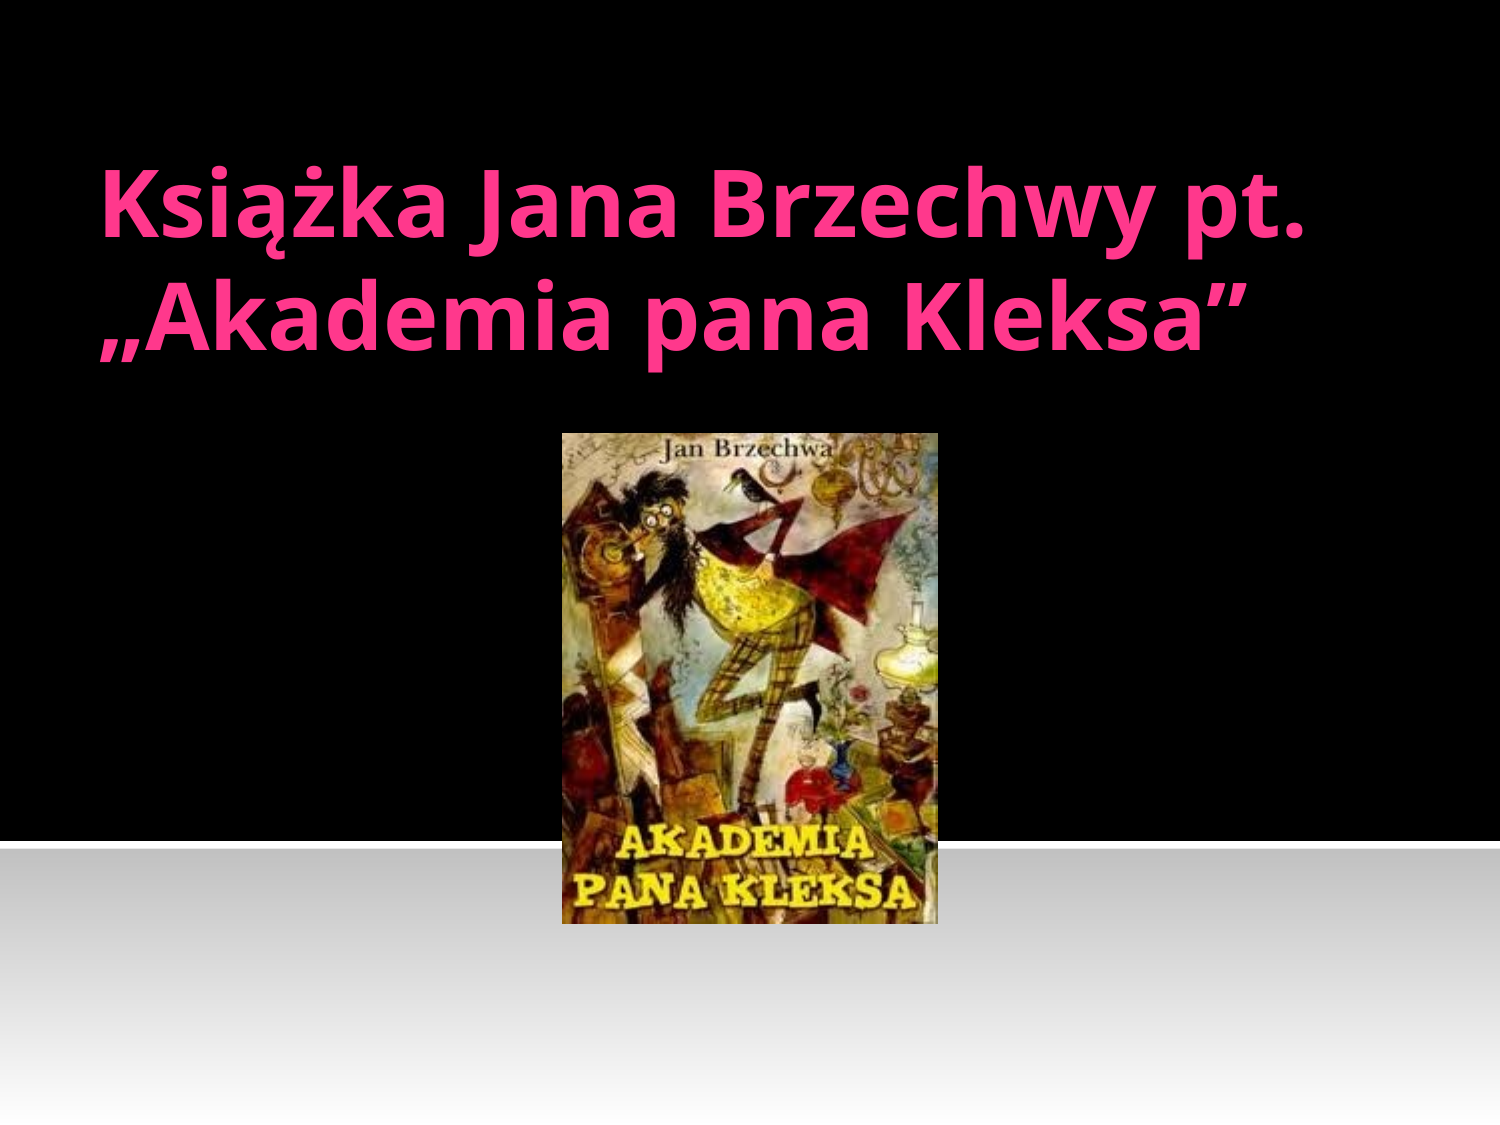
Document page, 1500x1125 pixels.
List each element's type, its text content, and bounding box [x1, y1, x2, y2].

title Książka Jana Brzechwy pt. „Akademia pana Kleksa” [82, 128, 1407, 489]
picture [562, 433, 938, 924]
text_box Karolina Radtke VI c [82, 785, 1407, 1032]
